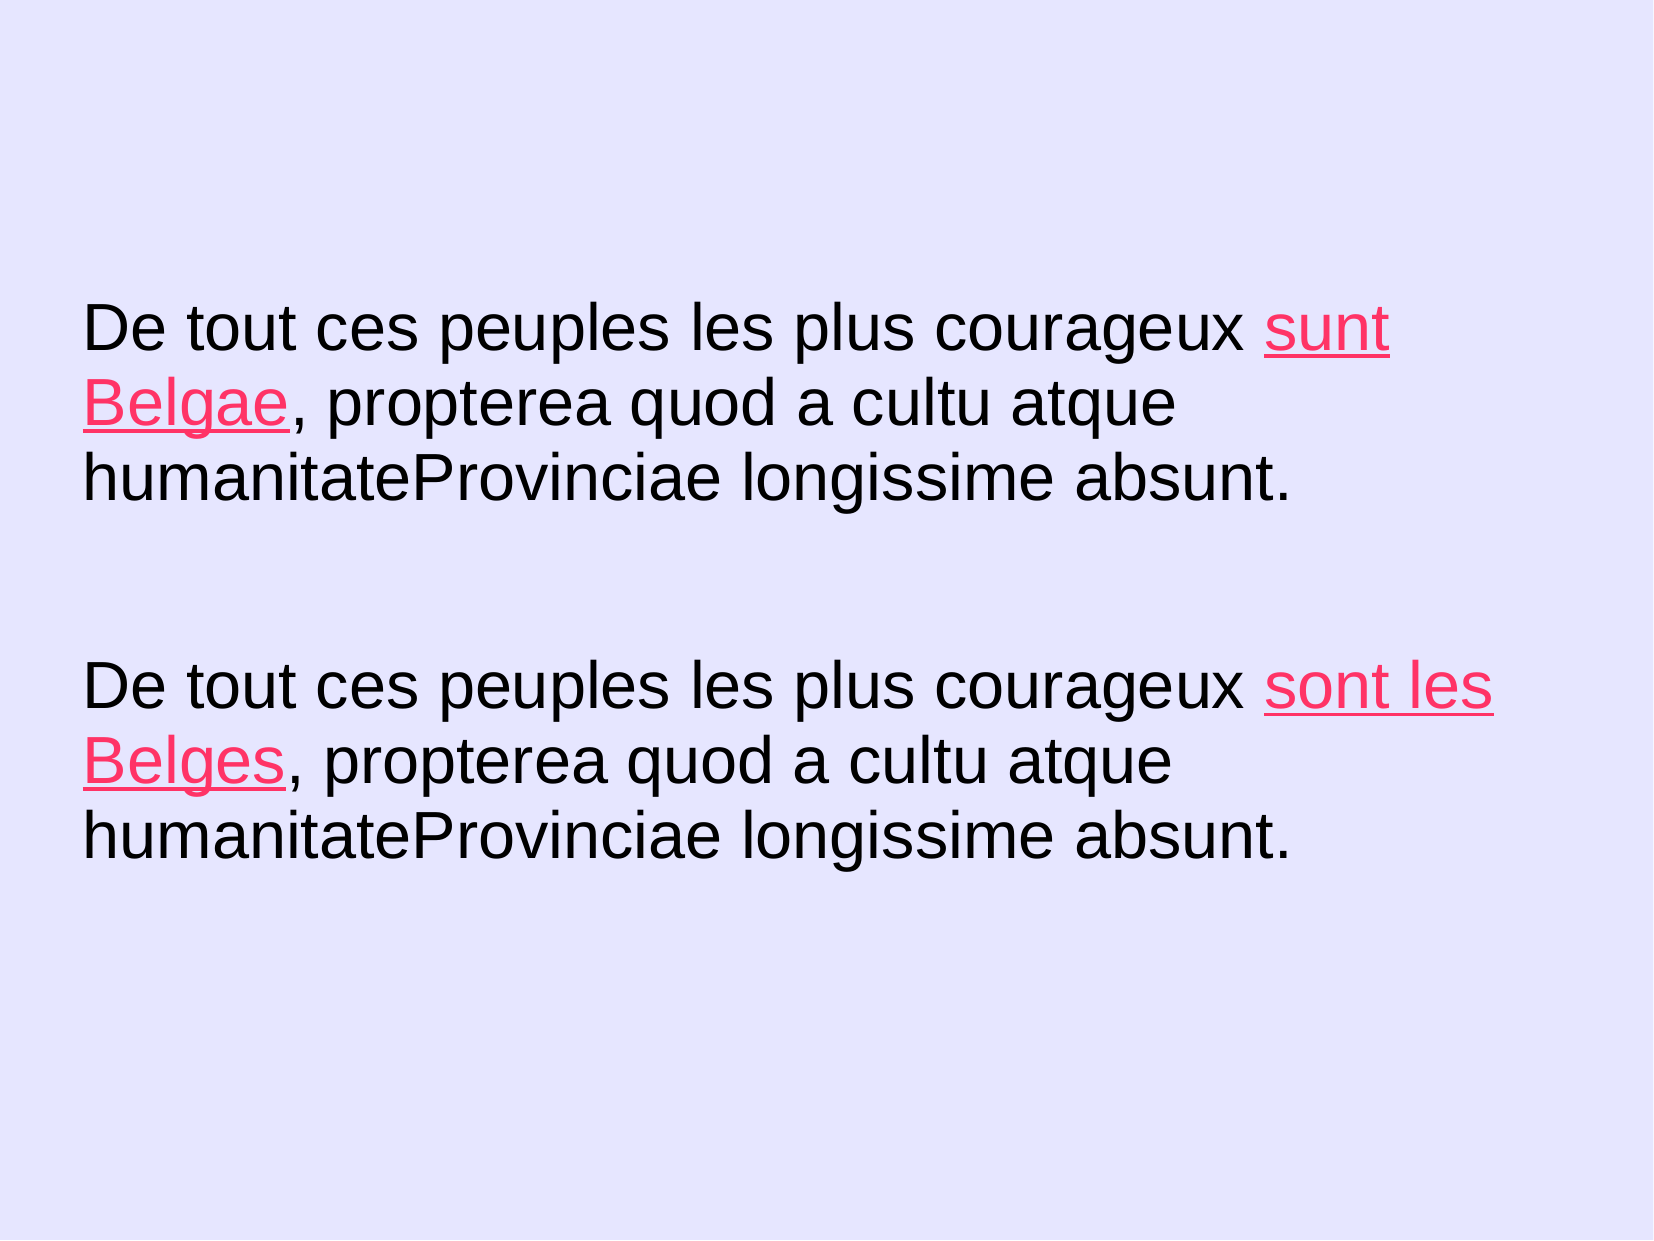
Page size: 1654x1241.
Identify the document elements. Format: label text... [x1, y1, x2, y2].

list De tout ces peuples les plus courageux sunt Belgae, propterea quod a cultu atque humanitateProvinciae longissime absunt. De tout ces peuples les plus courageux sont les Belges, propterea quod a cultu atque humanitateProvinciae longissime absunt. [82, 290, 1571, 1109]
